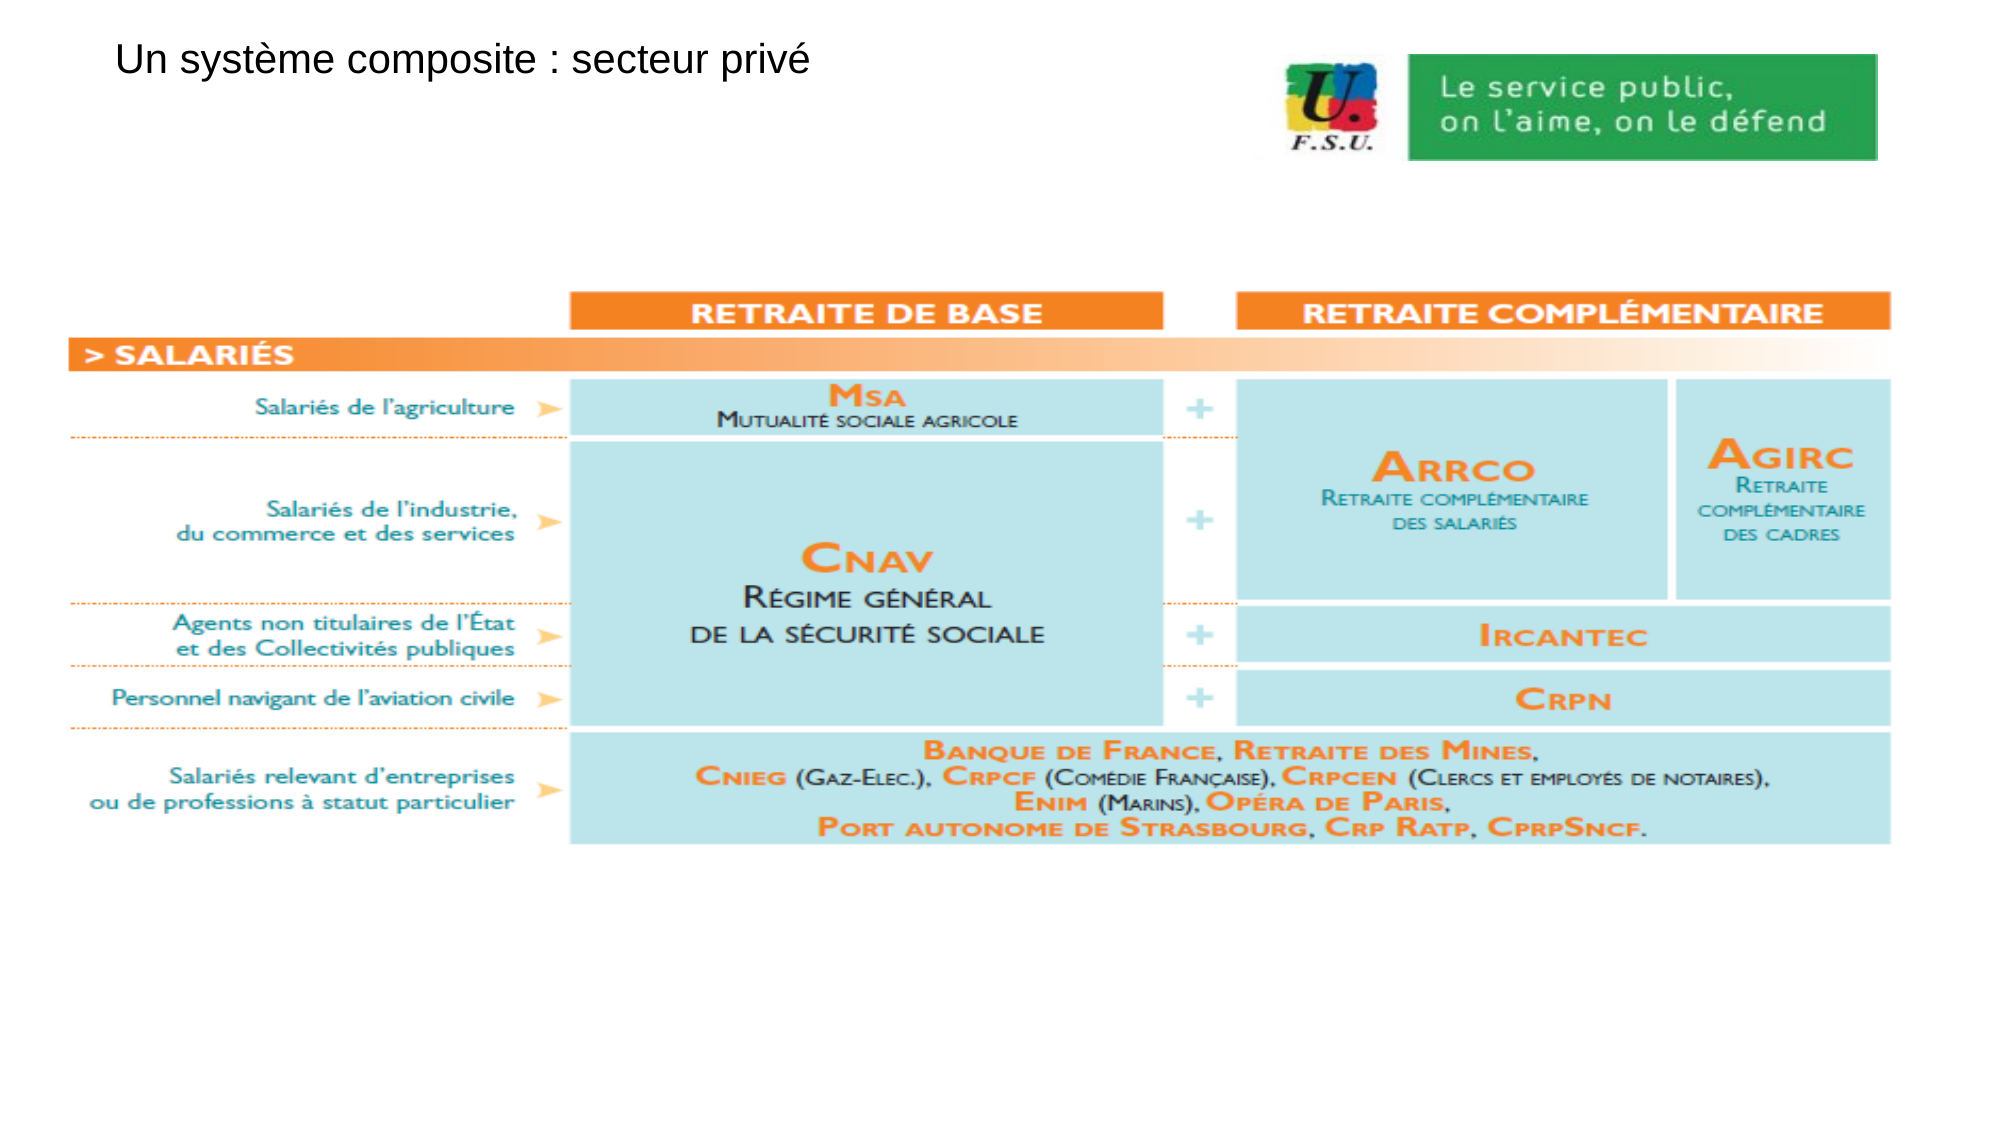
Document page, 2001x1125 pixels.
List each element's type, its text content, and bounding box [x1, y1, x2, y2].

picture [1252, 54, 1878, 161]
title Un système composite : secteur privé [99, 24, 1253, 188]
picture [65, 290, 1896, 847]
